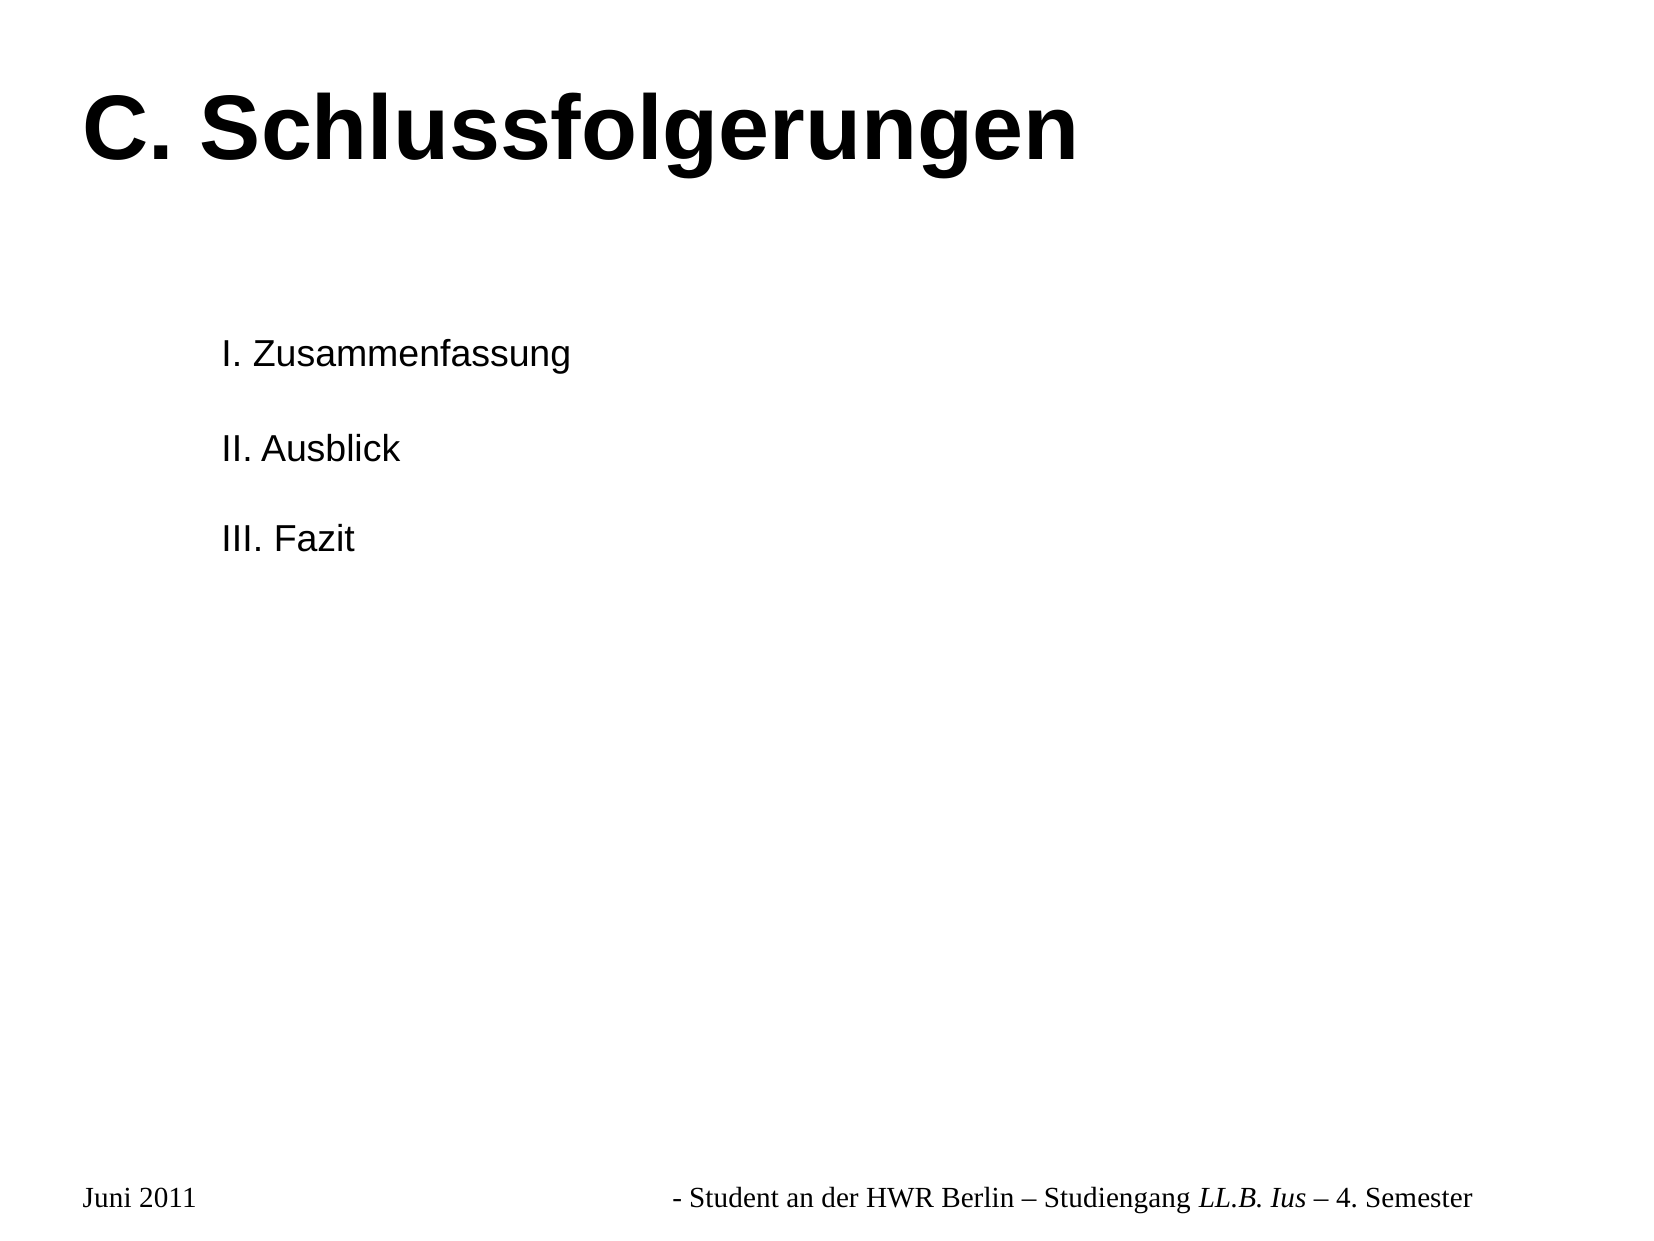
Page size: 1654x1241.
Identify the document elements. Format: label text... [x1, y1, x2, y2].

text_box II. Ausblick [206, 419, 416, 477]
text_box III. Fazit [206, 510, 393, 570]
title C. Schlussfolgerungen [82, 49, 1571, 207]
text_box I. Zusammenfassung [206, 324, 587, 382]
